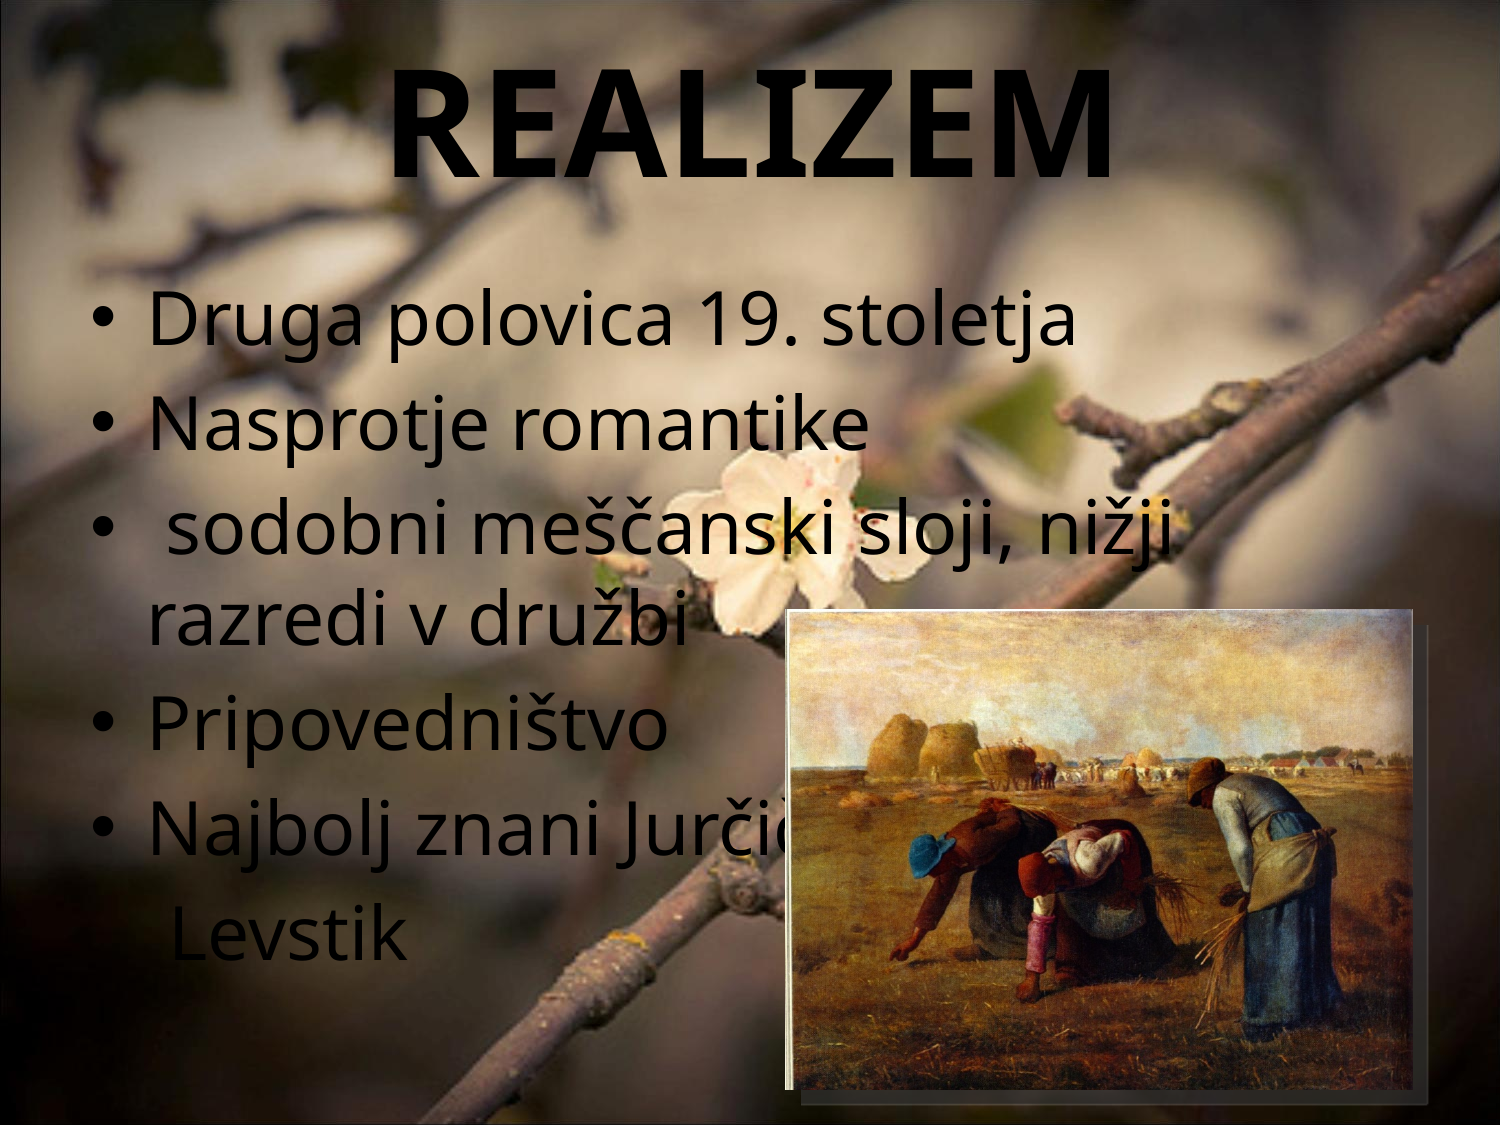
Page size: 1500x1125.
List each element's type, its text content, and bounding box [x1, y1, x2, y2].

picture [0, 0, 1500, 1125]
list Druga polovica 19. stoletja Nasprotje romantike sodobni meščanski sloji, nižji razredi v družbi Pripovedništvo Najbolj znani Jurčič, Jenko, Levstik [75, 262, 1425, 1005]
title REALIZEM [76, 113, 1427, 302]
